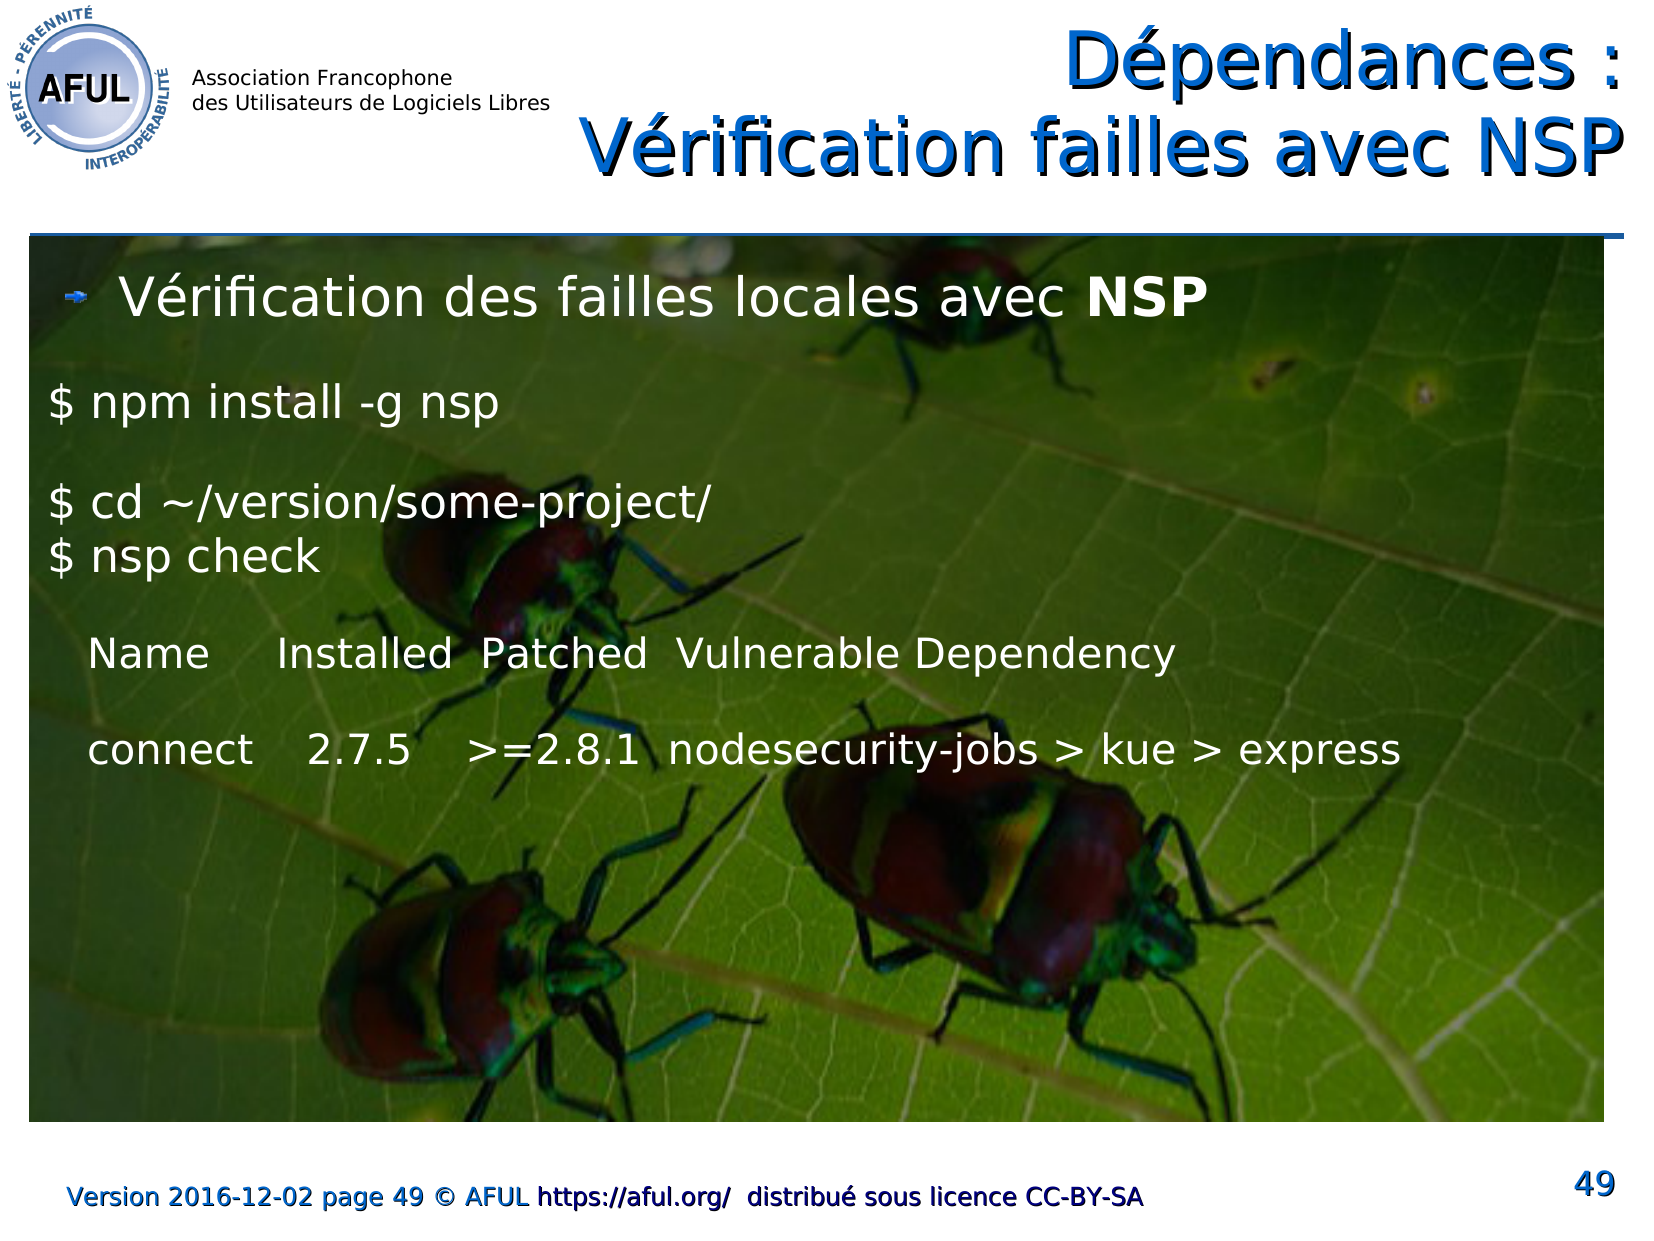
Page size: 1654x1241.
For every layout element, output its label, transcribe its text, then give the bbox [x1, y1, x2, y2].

picture [29, 236, 1604, 1123]
title Dépendances : Vérification failles avec NSP [501, 0, 1625, 207]
picture [0, 0, 178, 178]
list Vérification des failles locales avec NSP $ npm install -g nsp $ cd ~/version/some-project/ $ nsp check Name Installed Patched Vulnerable Dependency connect 2.7.5 >=2.8.1 nodesecurity-jobs > kue > express [47, 265, 1595, 1211]
